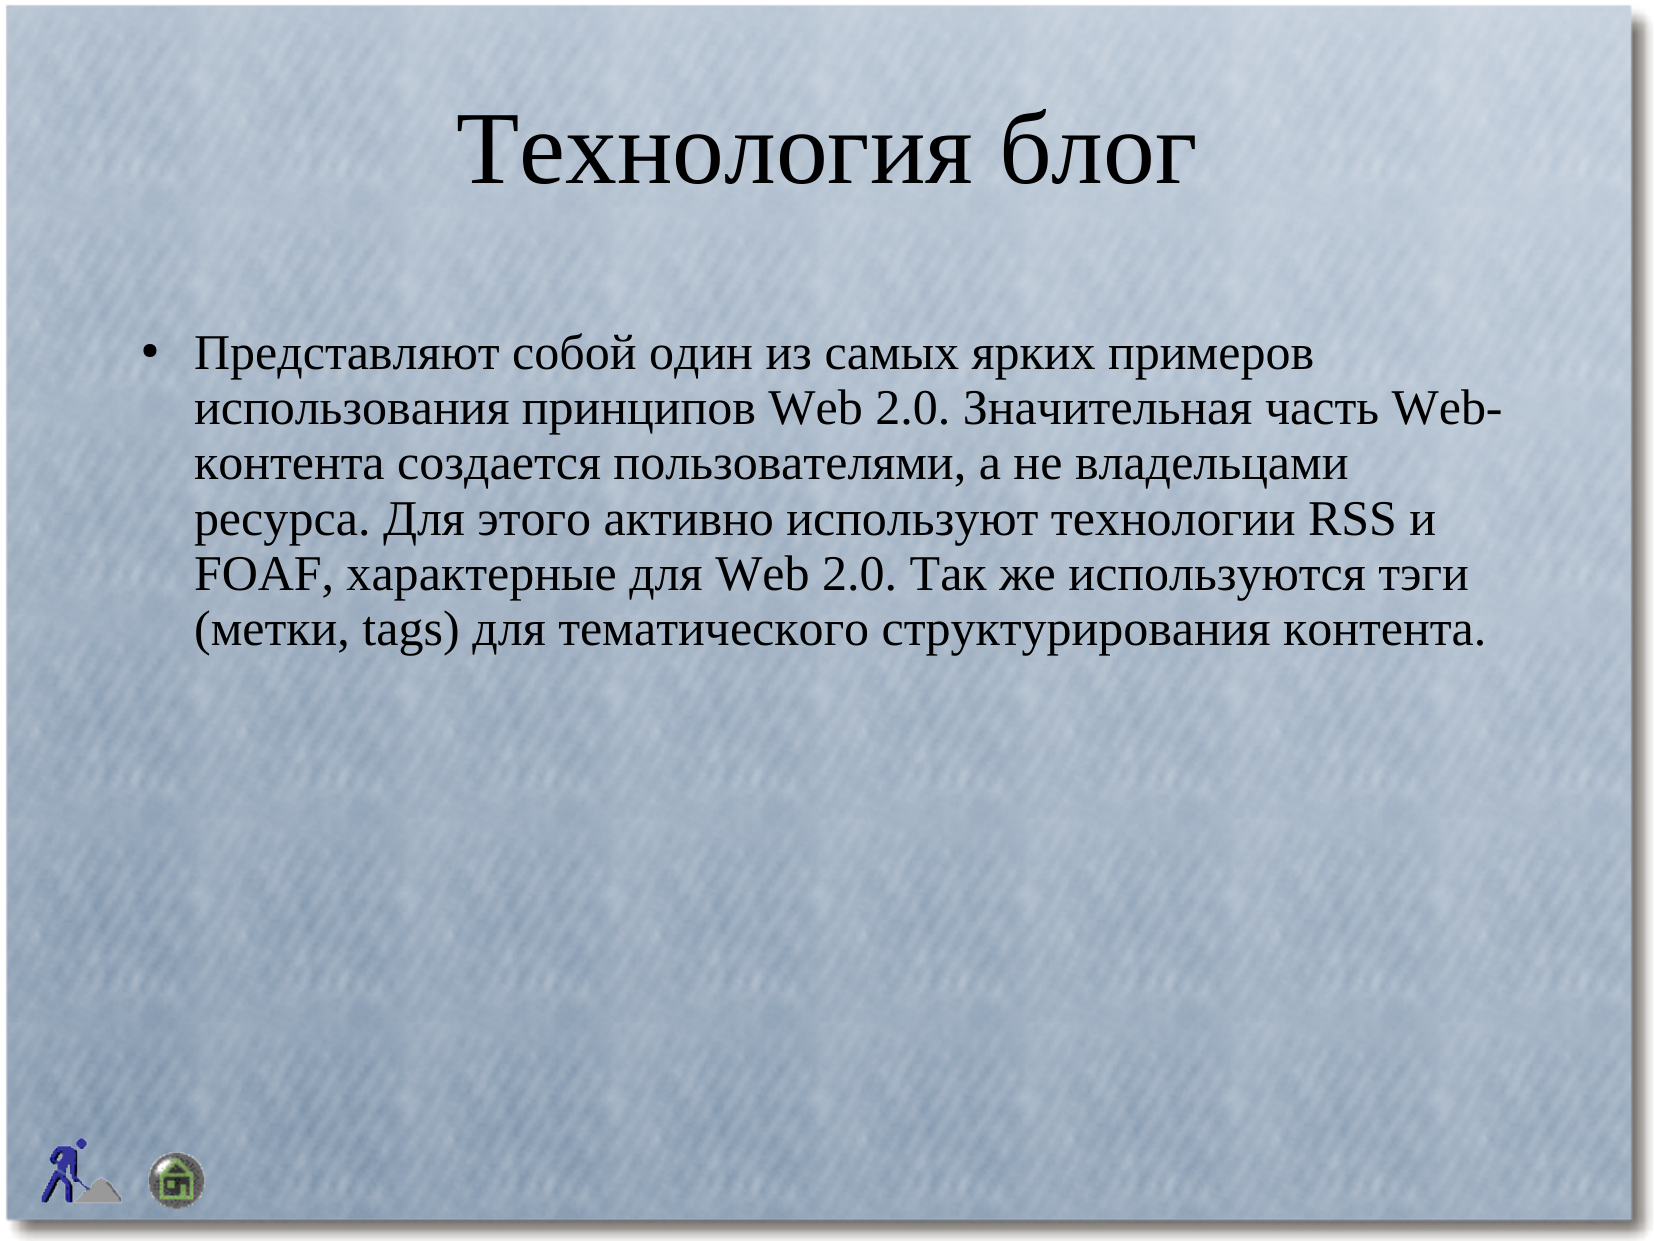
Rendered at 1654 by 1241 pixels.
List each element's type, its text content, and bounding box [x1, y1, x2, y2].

list Представляют собой один из самых ярких примеров использования принципов Web 2.0. Значительная часть Web-контента создается пользователями, а не владельцами ресурса. Для этого активно используют технологии RSS и FOAF, характерные для Web 2.0. Так же используются тэги (метки, tags) для тематического структурирования контента. [123, 324, 1536, 1047]
picture [0, 0, 1654, 1241]
title Технология блог [121, 91, 1534, 322]
